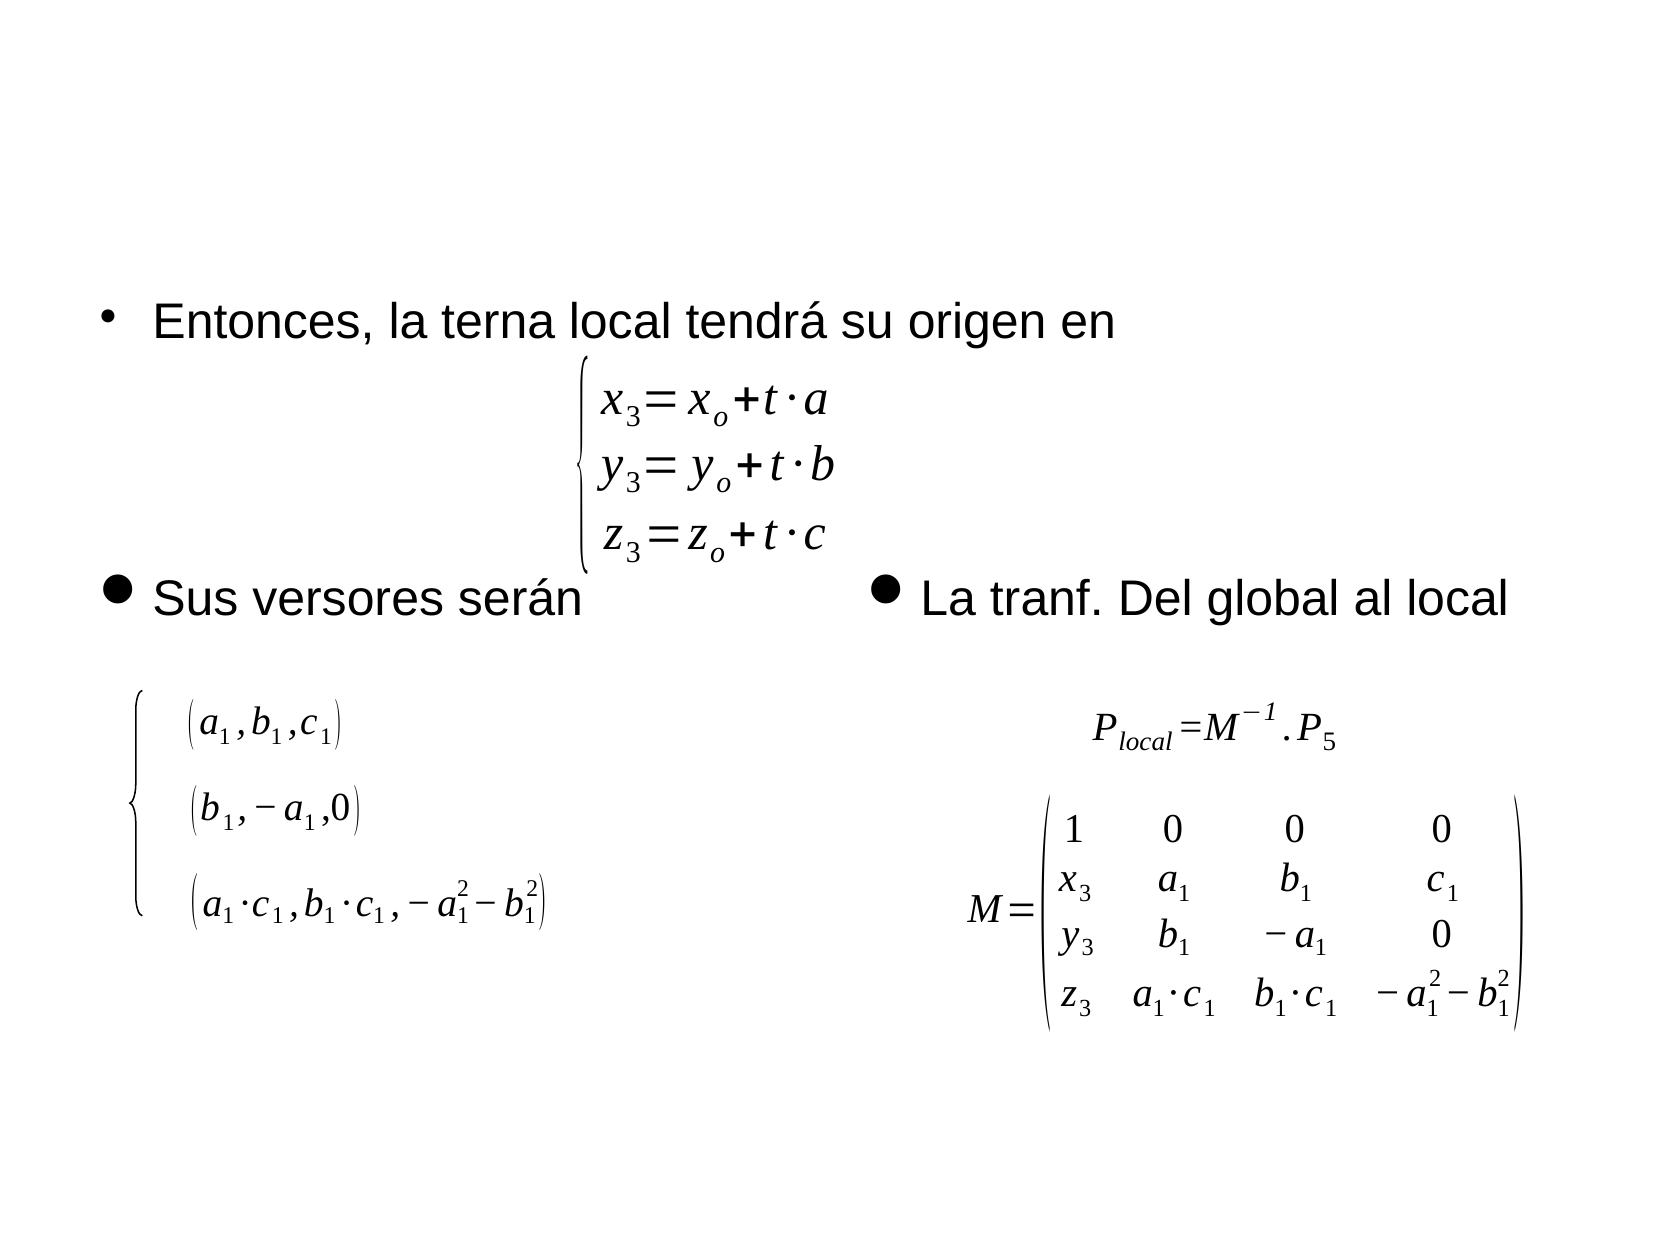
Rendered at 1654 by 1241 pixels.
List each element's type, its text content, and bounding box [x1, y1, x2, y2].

chart [180, 783, 372, 839]
chart [1079, 697, 1352, 757]
chart [180, 871, 558, 934]
chart [954, 791, 1536, 1034]
chart [177, 696, 353, 752]
list Entonces, la terna local tendrá su origen en [82, 290, 1571, 367]
text_box Sus versores serán [82, 566, 685, 662]
chart [563, 354, 850, 578]
text_box La tranf. Del global al local [850, 566, 1595, 662]
